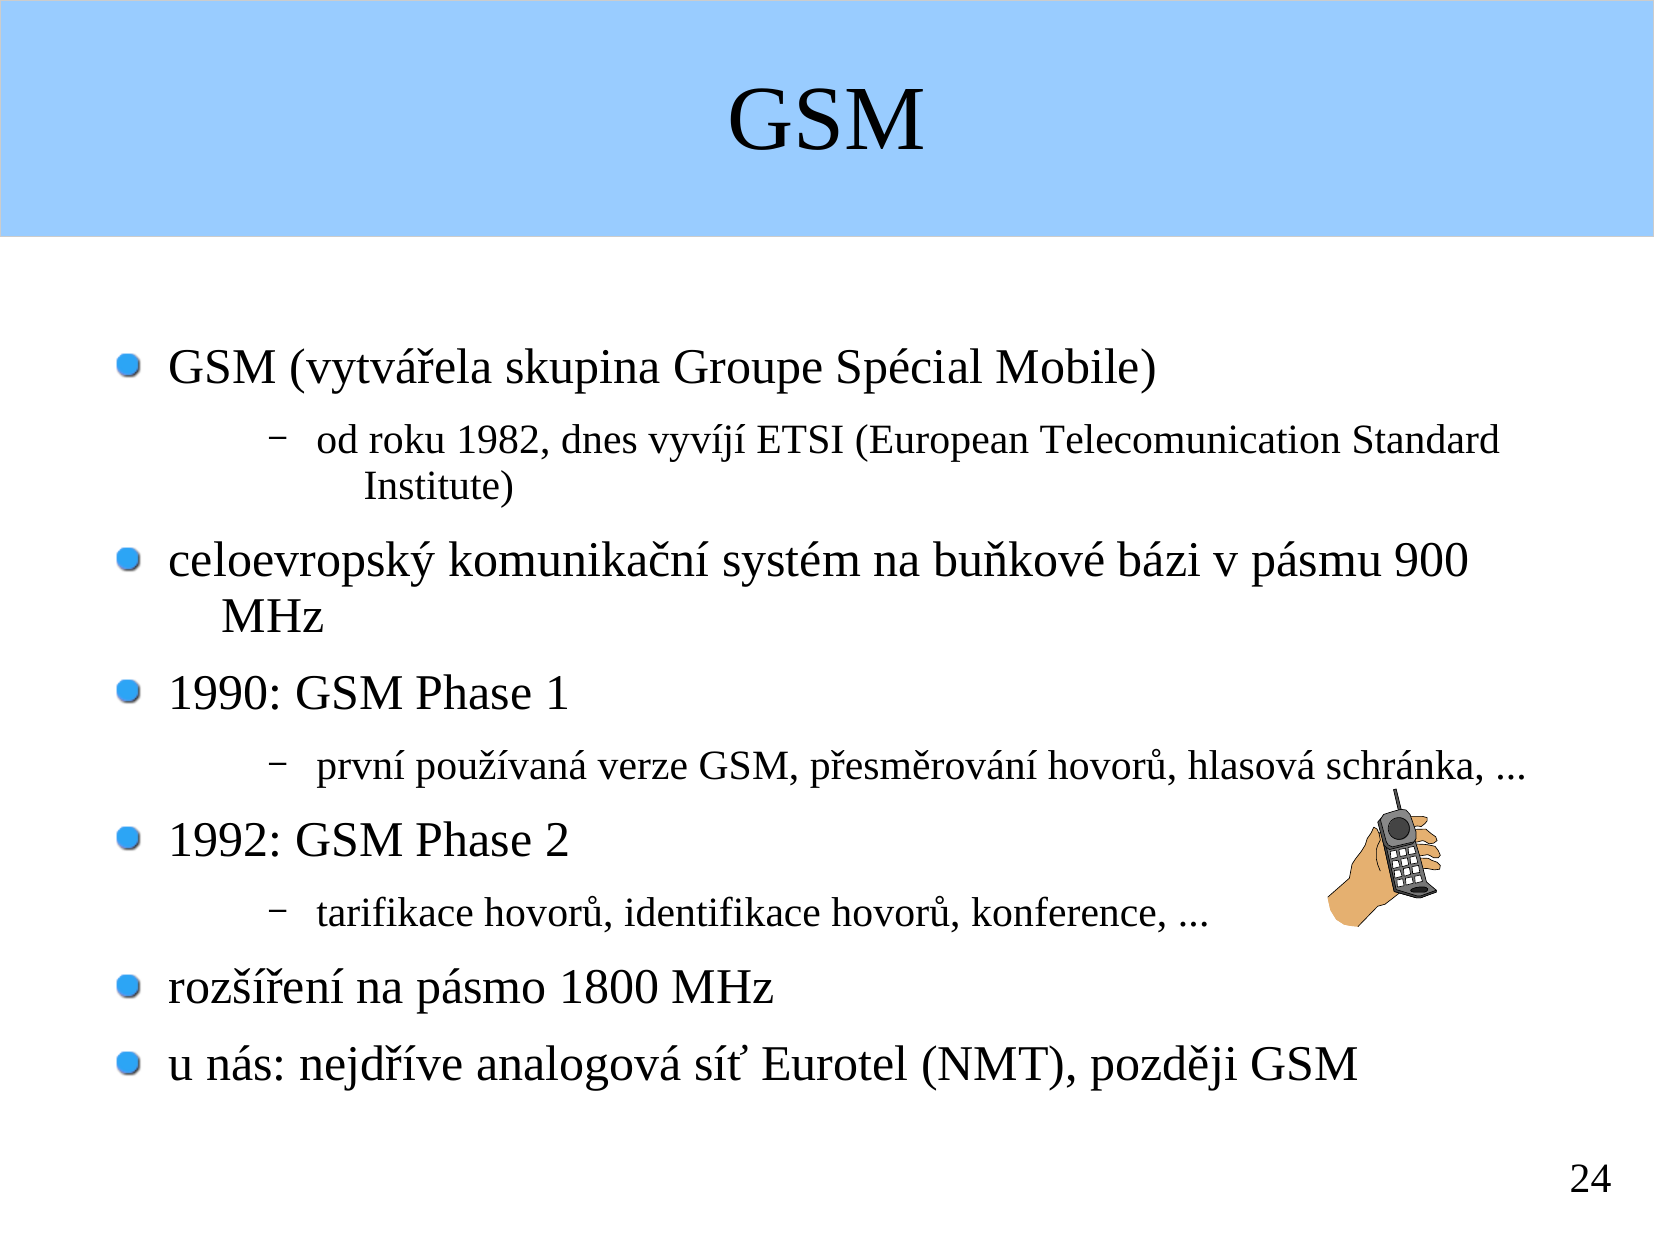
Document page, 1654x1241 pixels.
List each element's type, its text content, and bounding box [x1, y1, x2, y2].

picture [1327, 788, 1441, 928]
list GSM (vytvářela skupina Groupe Spécial Mobile) od roku 1982, dnes vyvíjí ETSI (European Telecomunication Standard Institute) celoevropský komunikační systém na buňkové bázi v pásmu 900 MHz 1990: GSM Phase 1 první používaná verze GSM, přesměrování hovorů, hlasová schránka, ... 1992: GSM Phase 2 tarifikace hovorů, identifikace hovorů, konference, ... rozšíření na pásmo 1800 MHz u nás: nejdříve analogová síť Eurotel (NMT), později GSM [80, 338, 1577, 1170]
title GSM [0, 0, 1654, 237]
